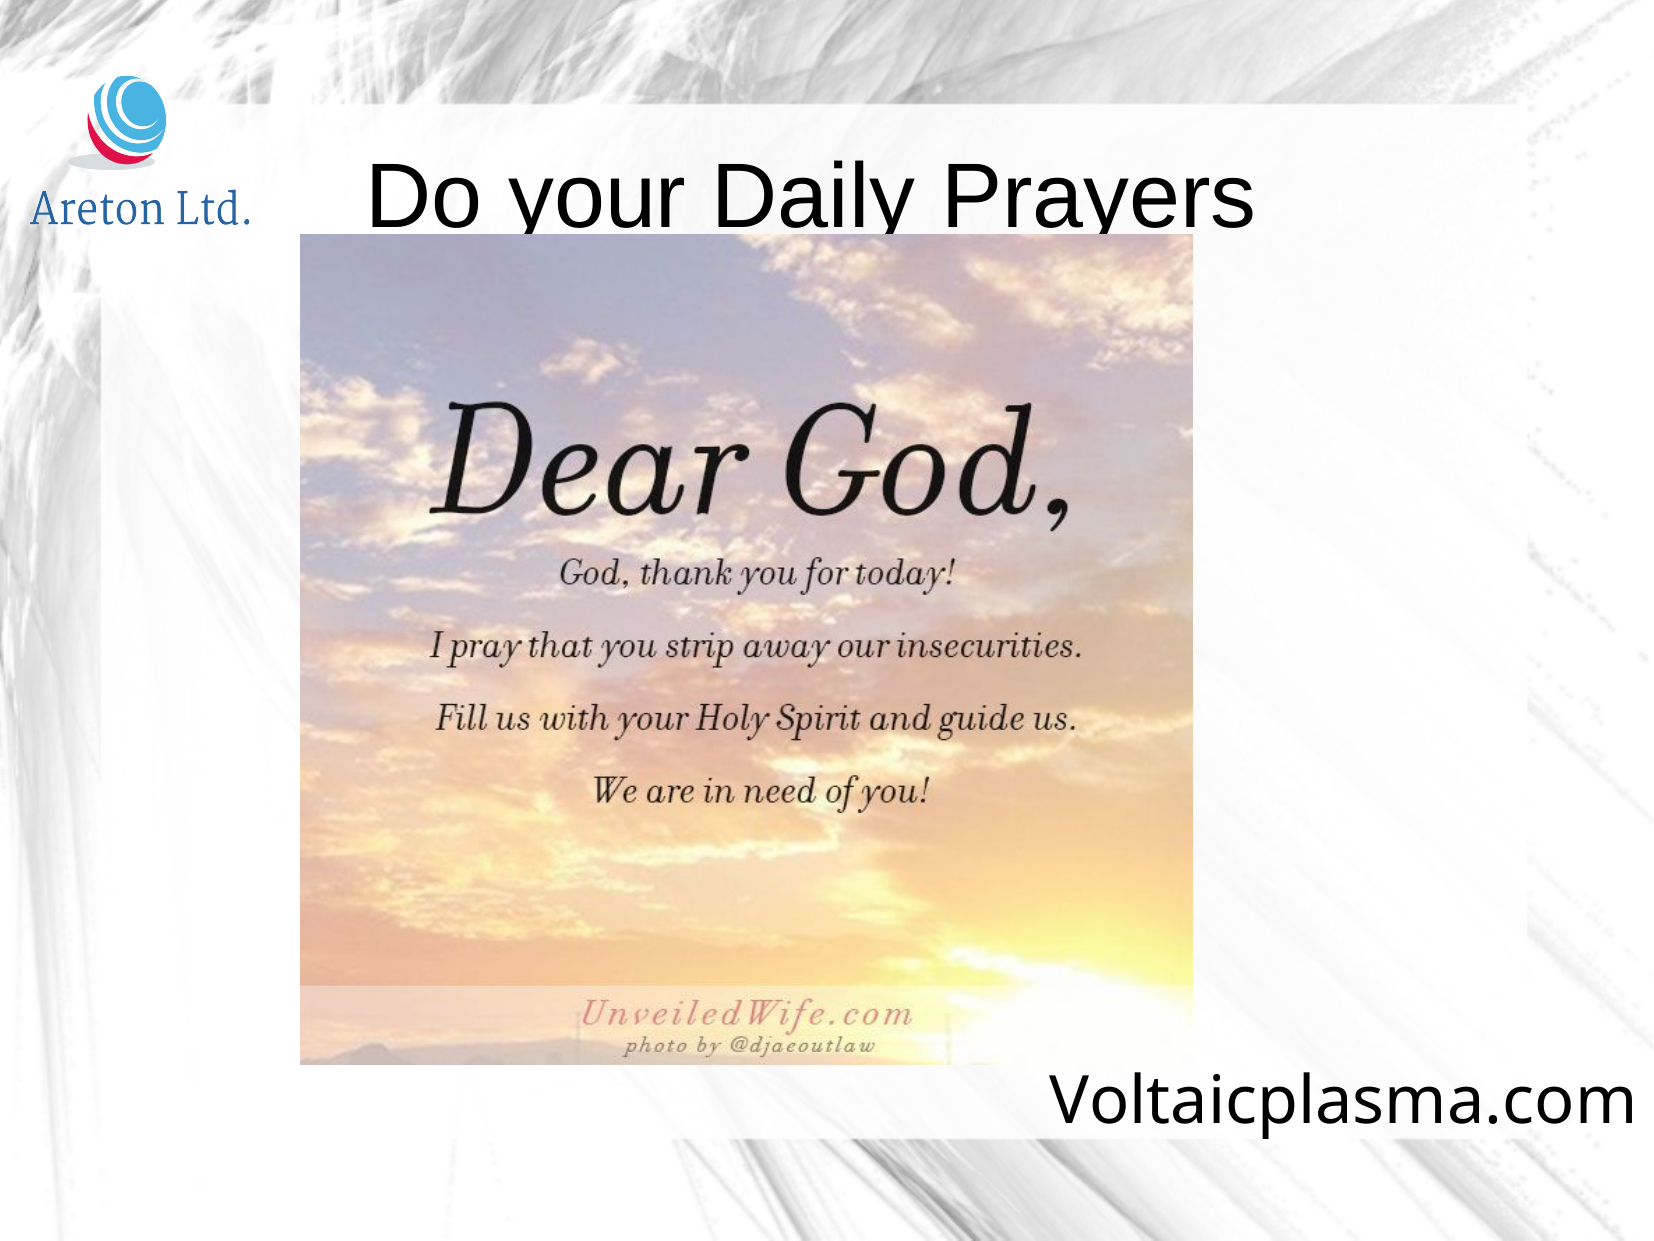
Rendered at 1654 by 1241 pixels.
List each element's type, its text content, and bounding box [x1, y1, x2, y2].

text_box Voltaicplasma.com [617, 784, 1654, 1241]
picture [0, 0, 1654, 1241]
title Do your Daily Prayers [316, 112, 1506, 281]
